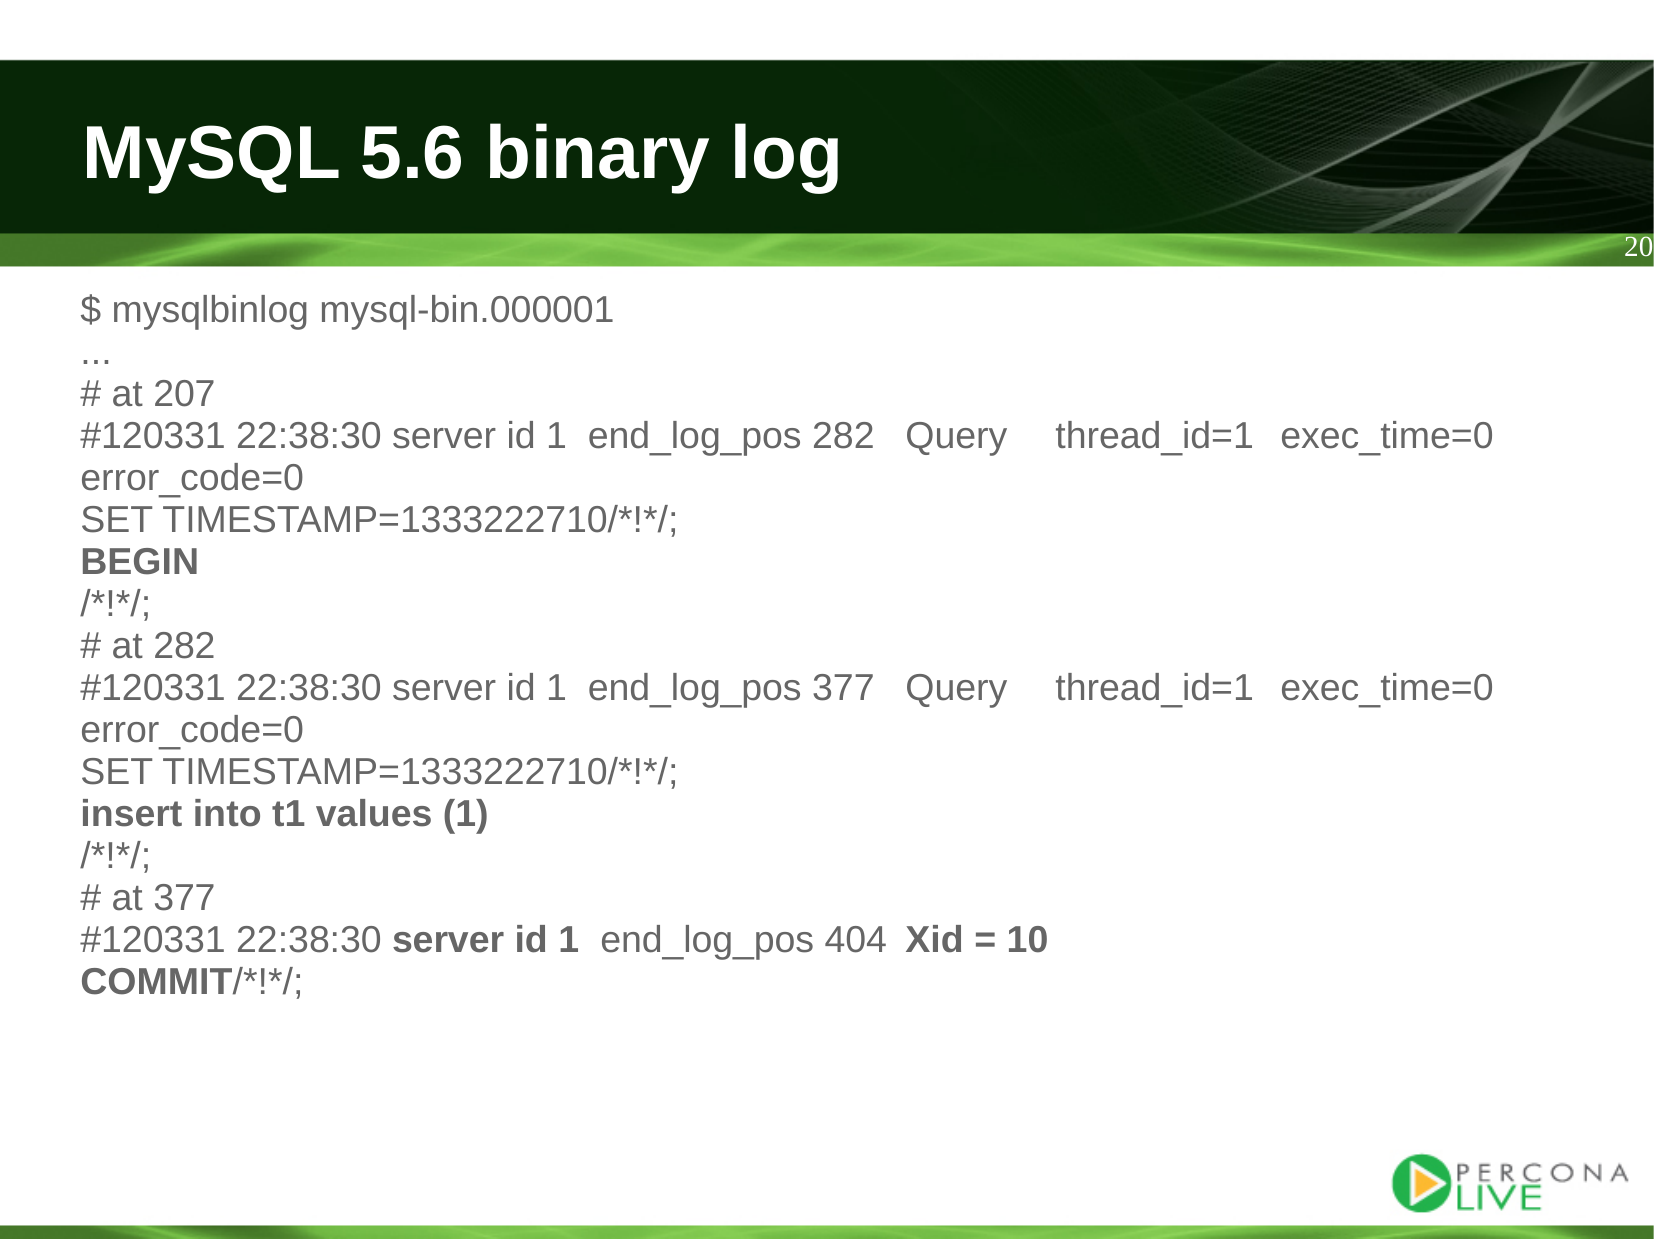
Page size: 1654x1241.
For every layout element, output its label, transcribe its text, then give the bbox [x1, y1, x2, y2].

picture [0, 1, 1654, 1239]
list $ mysqlbinlog mysql-bin.000001 ... # at 207 #120331 22:38:30 server id 1 end_log_pos 282 Query thread_id=1 exec_time=0 error_code=0 SET TIMESTAMP=1333222710/*!*/; BEGIN /*!*/; # at 282 #120331 22:38:30 server id 1 end_log_pos 377 Query thread_id=1 exec_time=0 error_code=0 SET TIMESTAMP=1333222710/*!*/; insert into t1 values (1) /*!*/; # at 377 #120331 22:38:30 server id 1 end_log_pos 404 Xid = 10 COMMIT/*!*/; [80, 288, 1569, 1060]
title MySQL 5.6 binary log [82, 49, 1571, 257]
